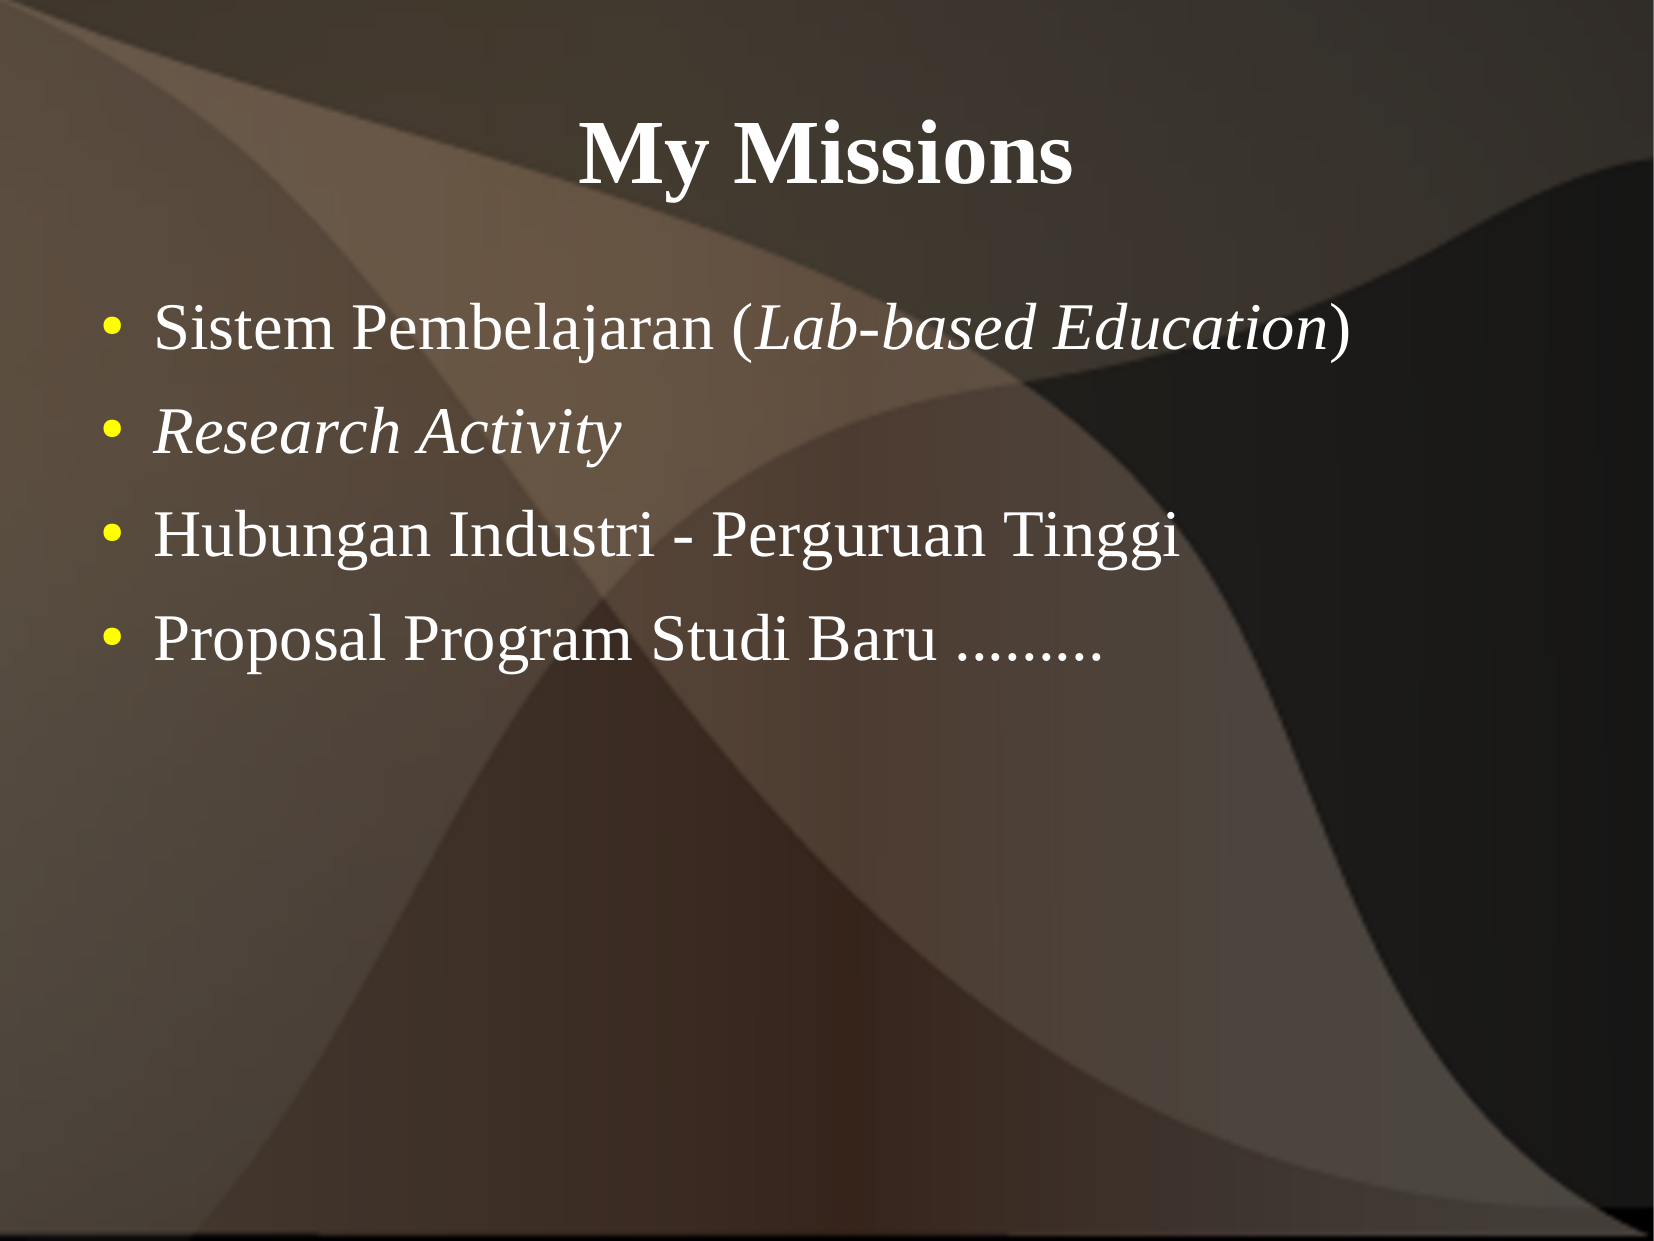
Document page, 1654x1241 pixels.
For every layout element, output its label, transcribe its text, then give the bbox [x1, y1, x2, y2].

list Sistem Pembelajaran (Lab-based Education) Research Activity Hubungan Industri - Perguruan Tinggi Proposal Program Studi Baru ......... [82, 290, 1571, 1010]
title My Missions [82, 49, 1571, 257]
picture [0, 0, 1654, 1241]
